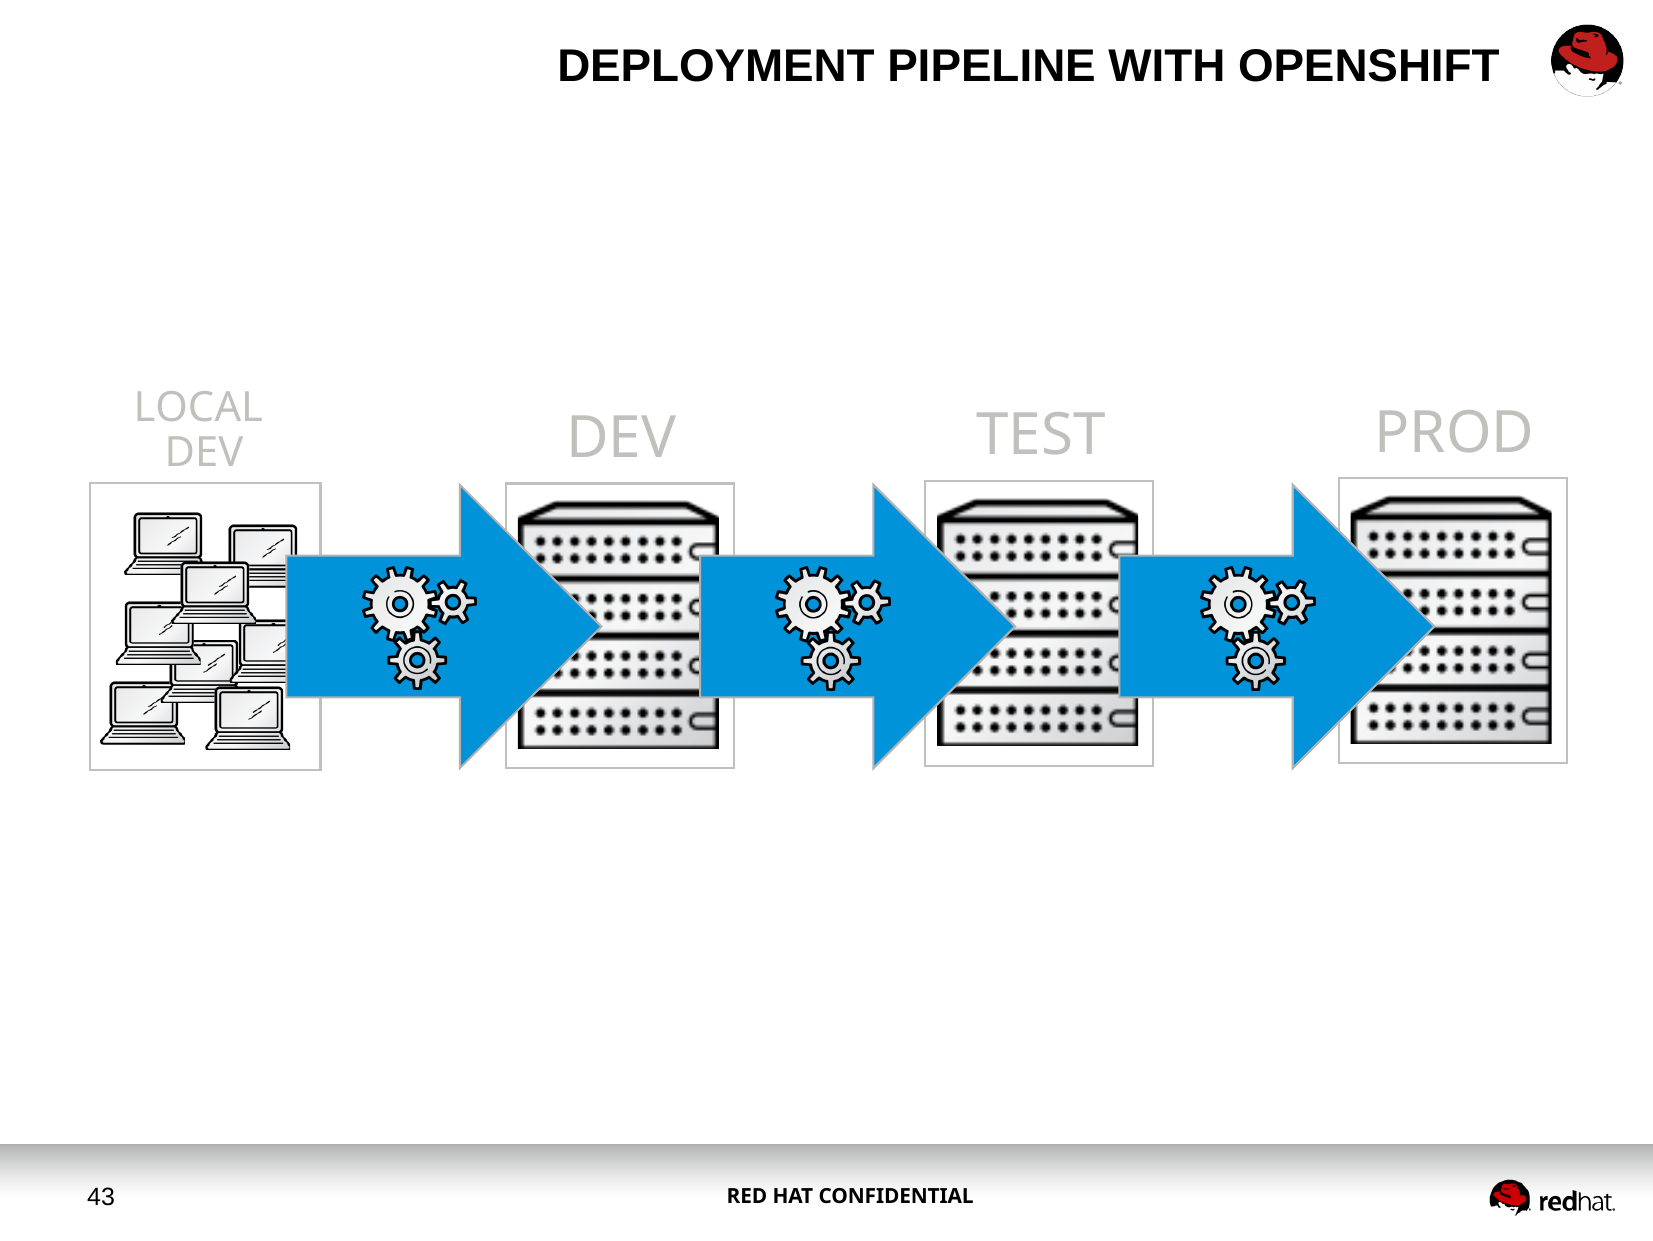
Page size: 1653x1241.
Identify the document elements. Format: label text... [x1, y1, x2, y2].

text_box LOCAL DEV [118, 377, 289, 483]
picture [777, 568, 890, 690]
picture [1202, 568, 1315, 690]
text_box DEV [551, 399, 692, 478]
picture [0, 1144, 1653, 1241]
text_box TEST [961, 396, 1121, 475]
title DEPLOYMENT PIPELINE WITH OPENSHIFT [75, 37, 1501, 94]
text_box [286, 484, 602, 769]
picture [1551, 24, 1624, 97]
text_box [1119, 484, 1435, 769]
picture [100, 512, 305, 750]
picture [1350, 495, 1552, 744]
text_box [700, 484, 1016, 769]
picture [364, 568, 476, 689]
text_box PROD [1359, 394, 1549, 473]
picture [517, 500, 719, 749]
picture [937, 498, 1139, 746]
